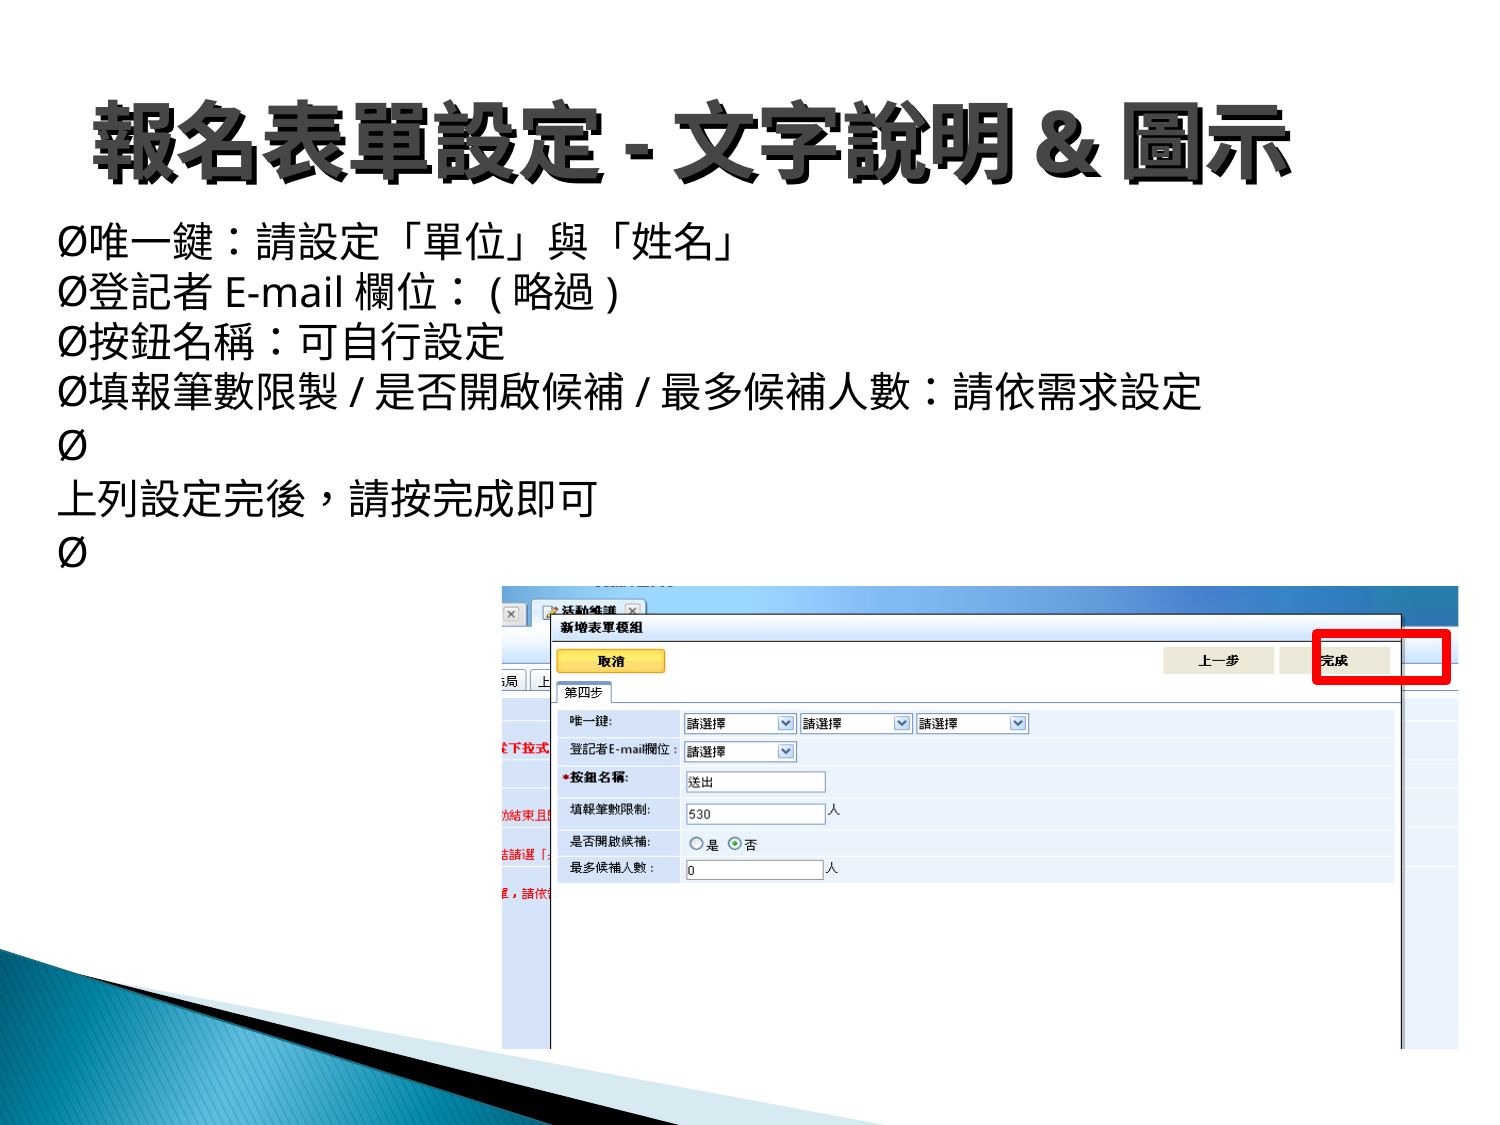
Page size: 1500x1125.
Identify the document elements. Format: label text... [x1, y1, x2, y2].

title 報名表單設定-文字說明&圖示 [75, 45, 1426, 208]
picture [501, 586, 1459, 1049]
text_box 唯一鍵：請設定「單位」與「姓名」 登記者E-mail欄位：(略過) 按鈕名稱：可自行設定 填報筆數限製/是否開啟候補/最多候補人數：請依需求設定 上列設定完後，請按完成即可 [41, 208, 1471, 577]
